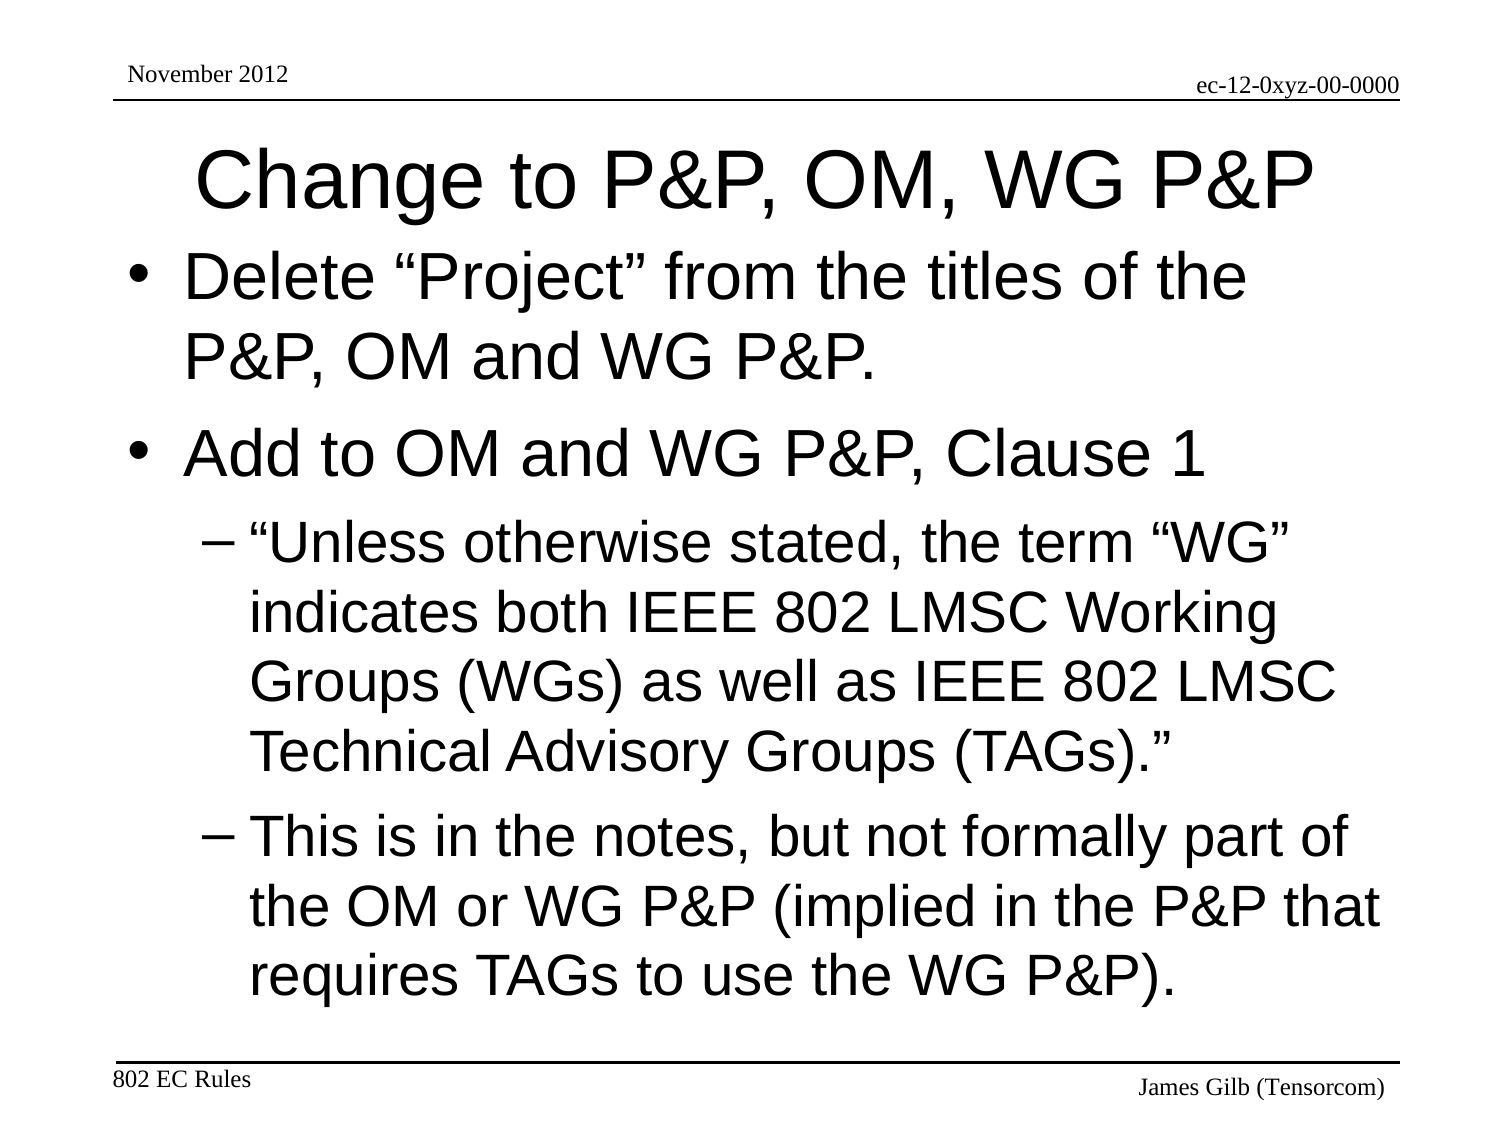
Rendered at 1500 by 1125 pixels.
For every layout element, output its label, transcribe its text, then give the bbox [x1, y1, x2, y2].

list Delete “Project” from the titles of the P&P, OM and WG P&P. Add to OM and WG P&P, Clause 1 “Unless otherwise stated, the term “WG” indicates both IEEE 802 LMSC Working Groups (WGs) as well as IEEE 802 LMSC Technical Advisory Groups (TAGs).” This is in the notes, but not formally part of the OM or WG P&P (implied in the P&P that requires TAGs to use the WG P&P). [112, 224, 1426, 1051]
title Change to P&P, OM, WG P&P [112, 112, 1401, 224]
